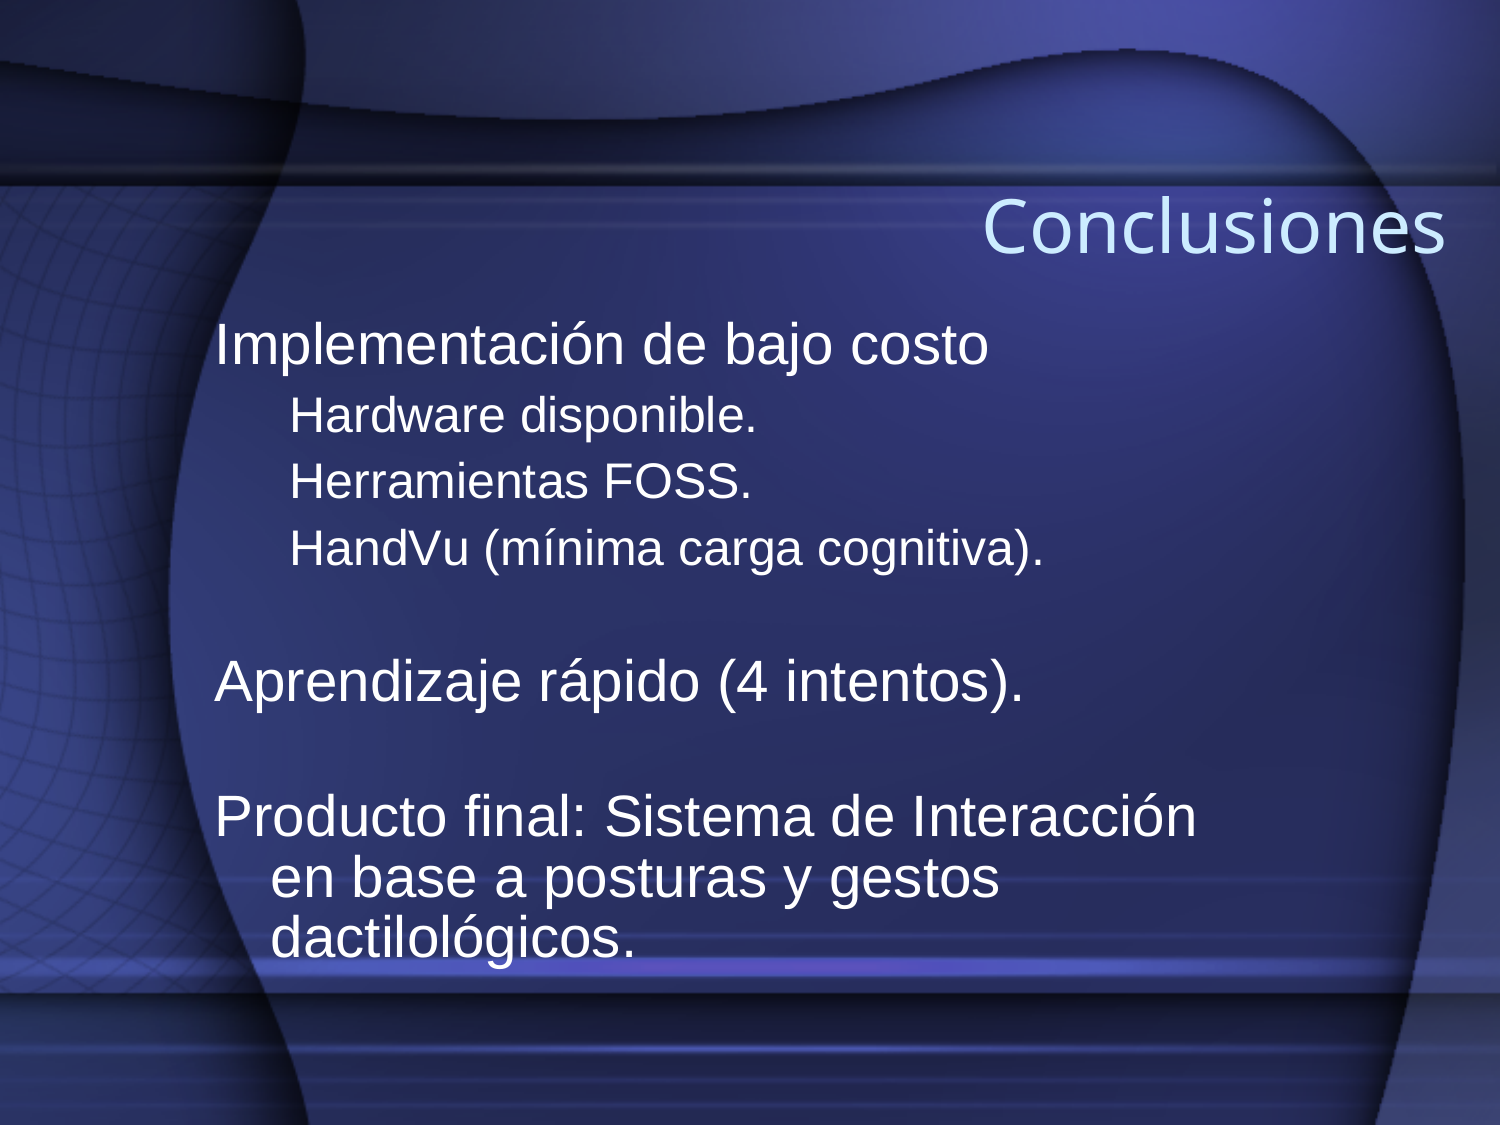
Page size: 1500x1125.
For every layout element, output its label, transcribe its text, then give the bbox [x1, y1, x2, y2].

list Producto final: Sistema de Interacción en base a posturas y gestos dactilológicos. [200, 780, 1276, 983]
list Implementación de bajo costo Hardware disponible. Herramientas FOSS. HandVu (mínima carga cognitiva). [200, 308, 1463, 588]
picture [0, 0, 1500, 1125]
list Aprendizaje rápido (4 intentos). [200, 645, 1276, 726]
title Conclusiones [200, 149, 1463, 300]
